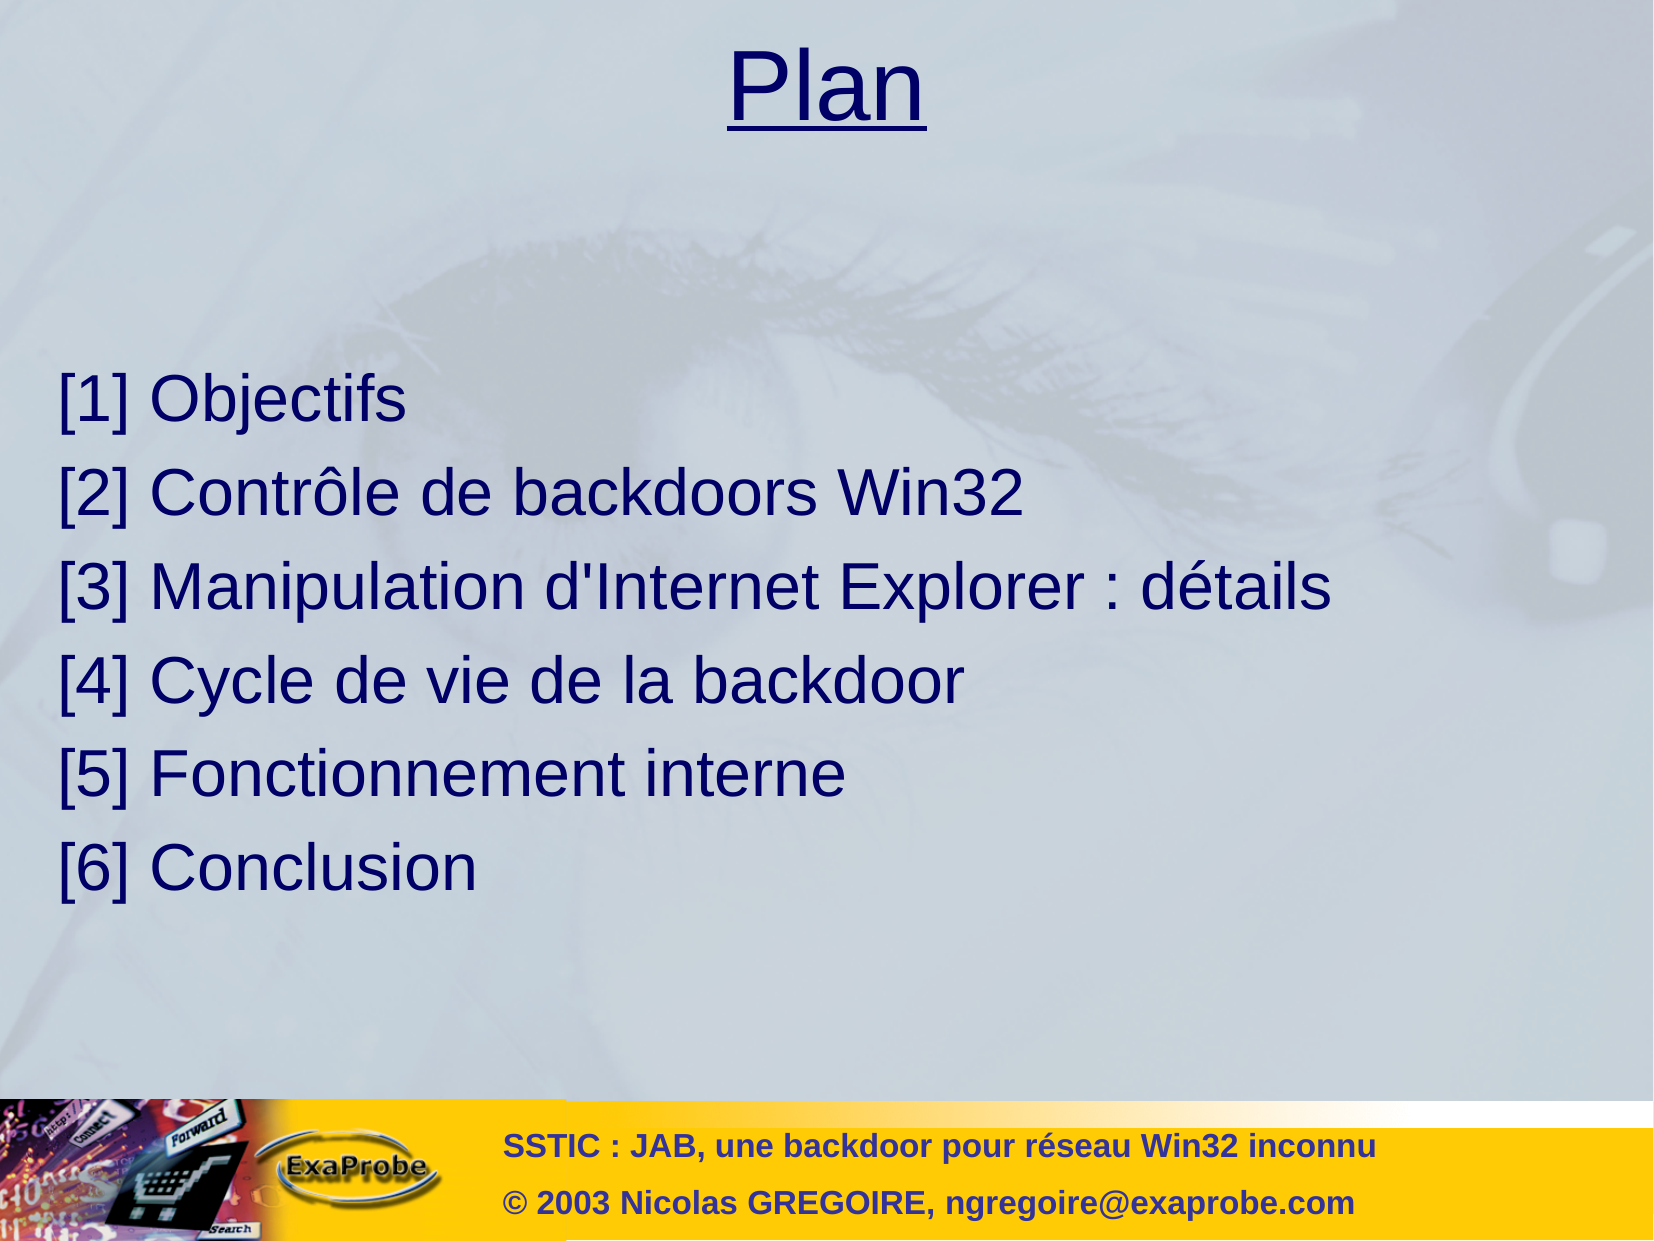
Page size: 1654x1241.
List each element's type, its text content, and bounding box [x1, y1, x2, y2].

subtitle [1] Objectifs [2] Contrôle de backdoors Win32 [3] Manipulation d'Internet Explorer : détails [4] Cycle de vie de la backdoor [5] Fonctionnement interne [6] Conclusion [39, 222, 1623, 1041]
title Plan [0, 0, 1654, 167]
